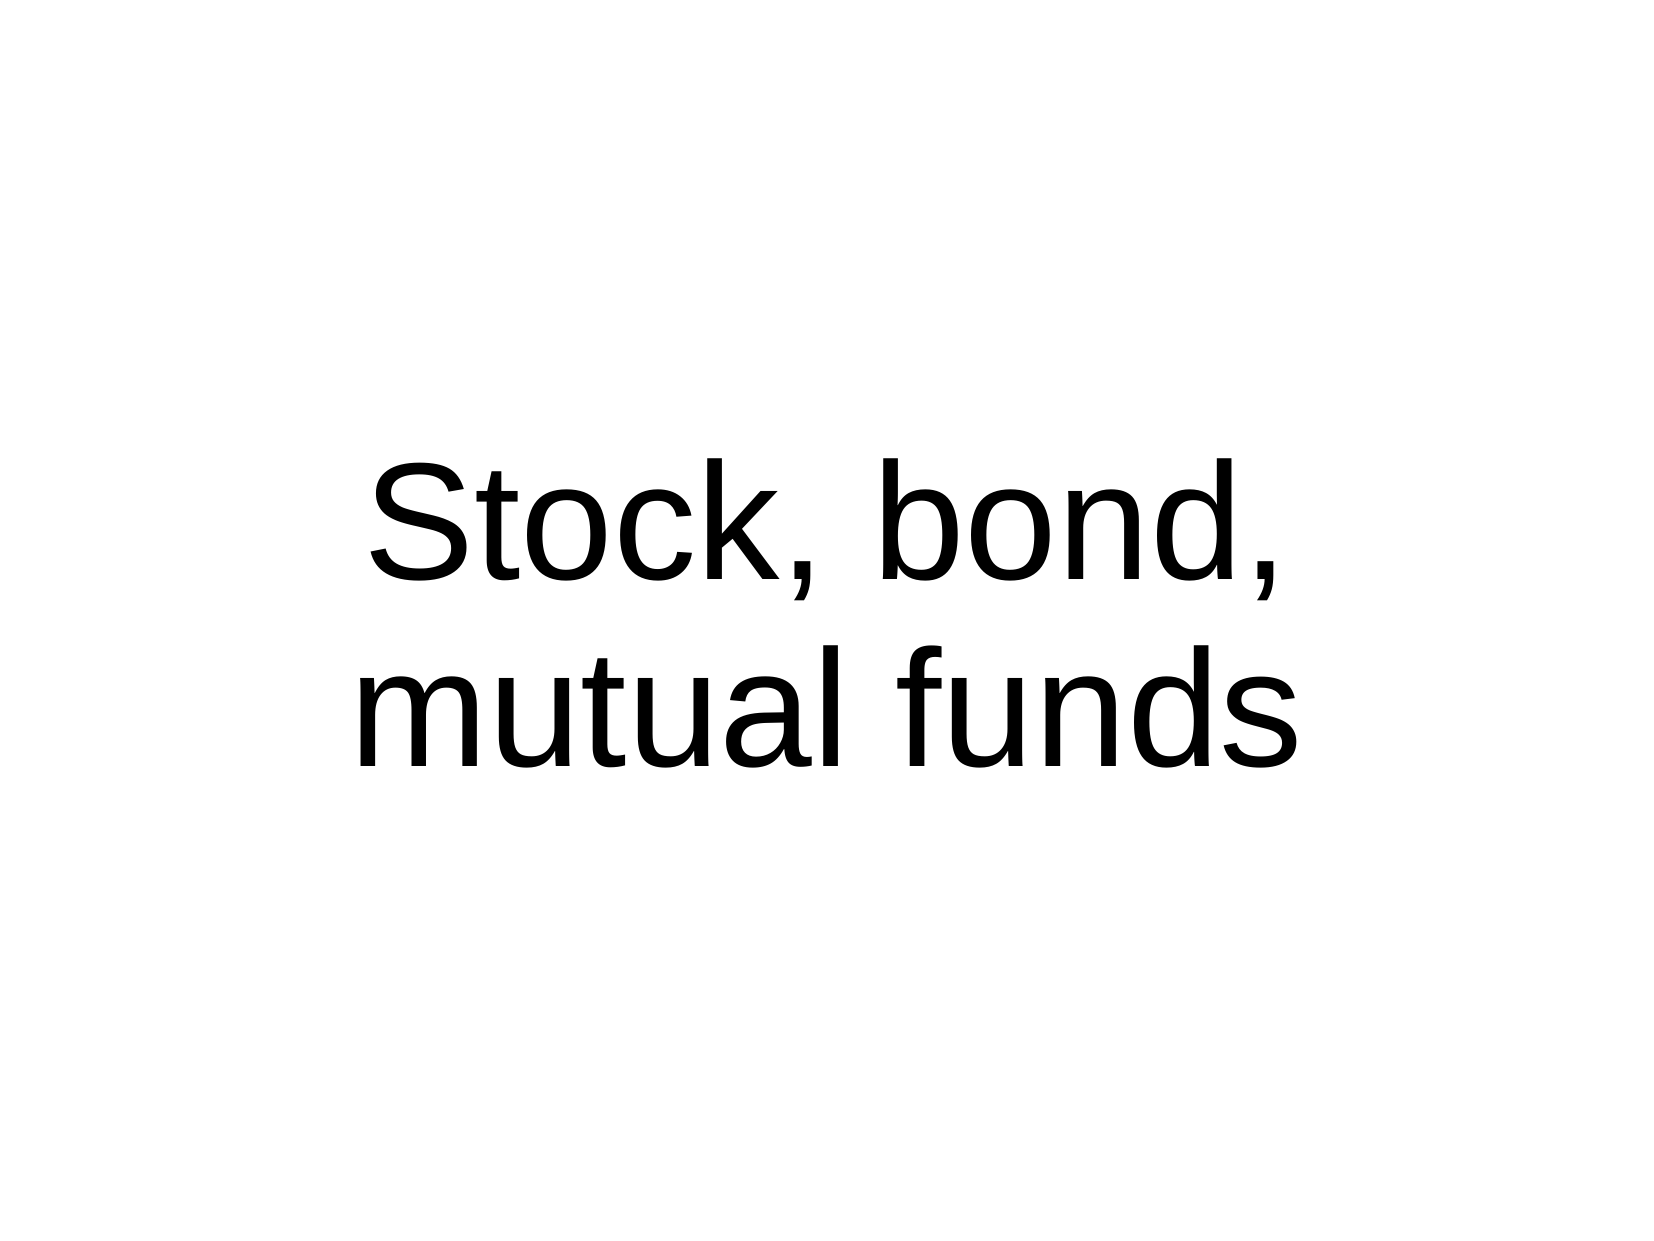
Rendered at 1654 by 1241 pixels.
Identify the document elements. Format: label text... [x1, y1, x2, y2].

title Stock, bond, mutual funds [82, 56, 1571, 1174]
